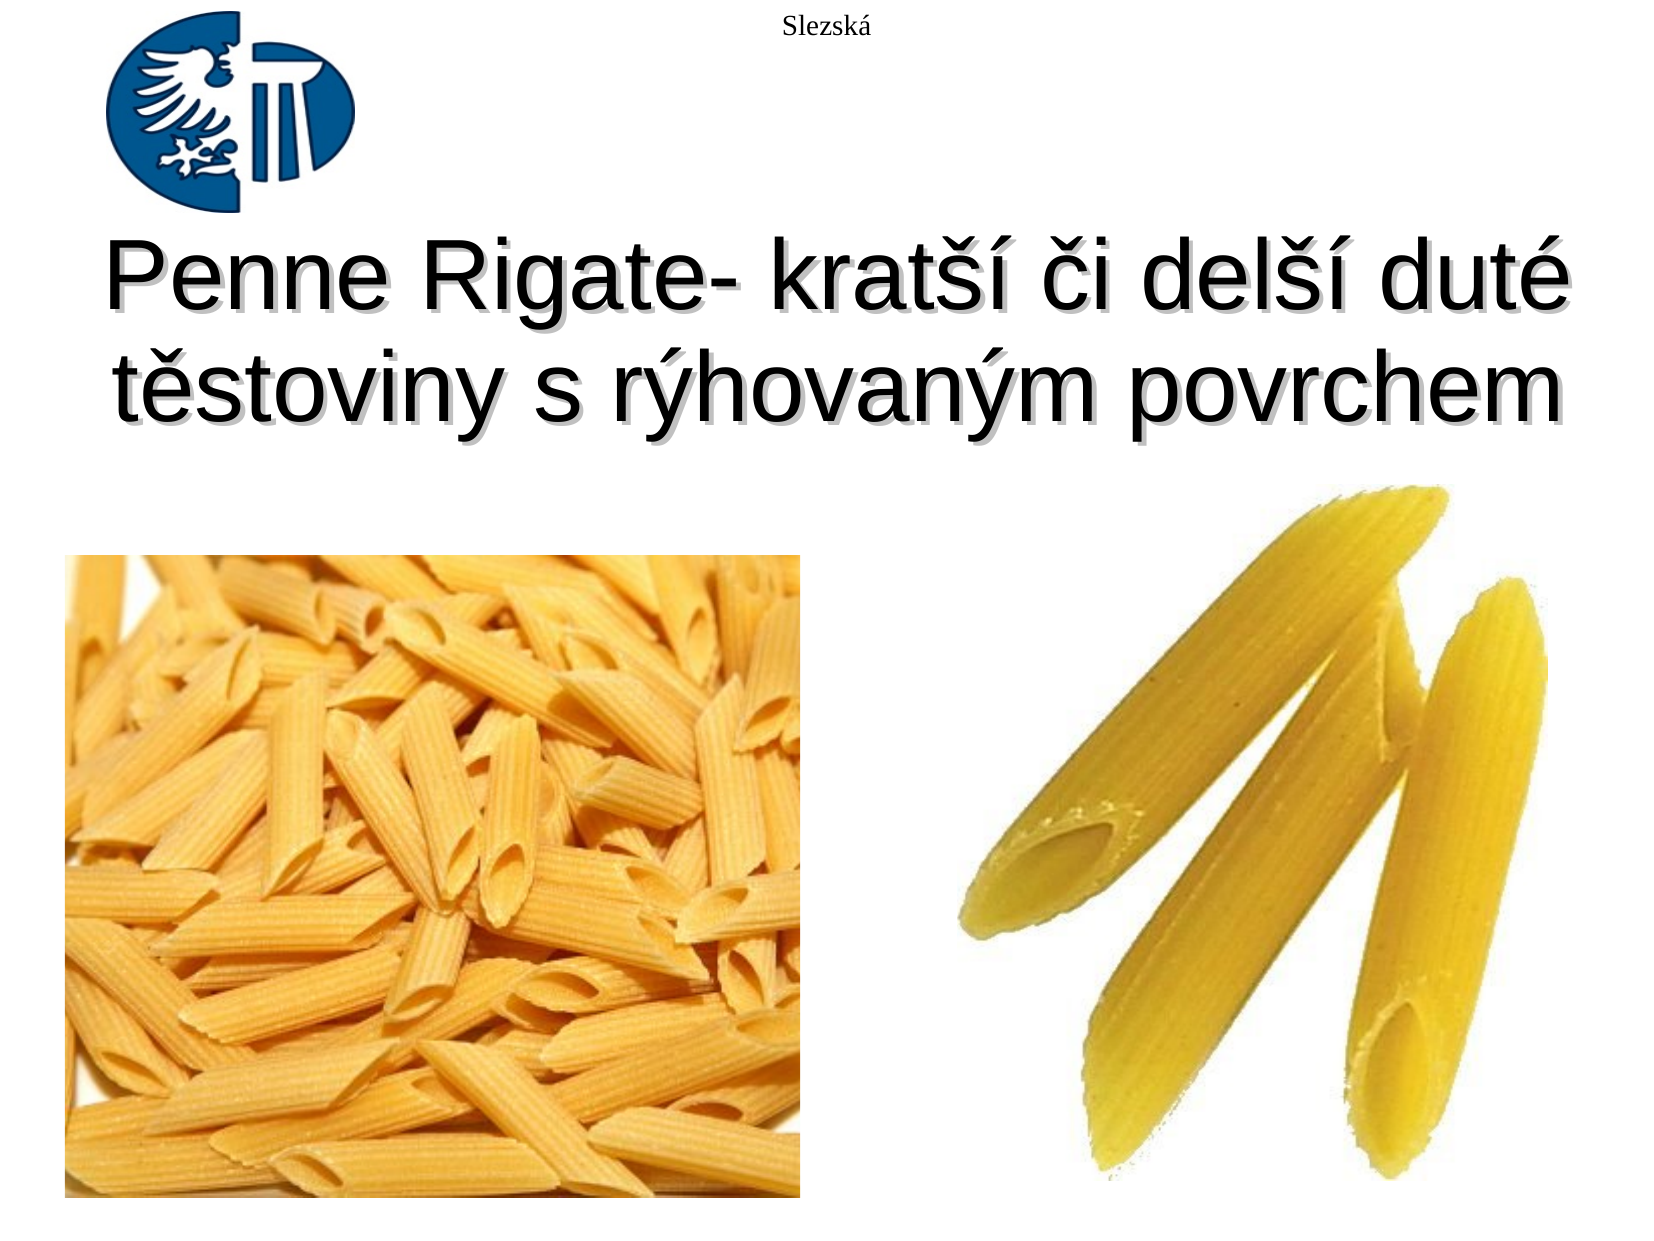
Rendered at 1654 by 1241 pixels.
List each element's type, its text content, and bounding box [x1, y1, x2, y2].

title Penne Rigate- kratší či delší duté těstoviny s rýhovaným povrchem [94, 165, 1583, 497]
picture [106, 11, 355, 165]
picture [64, 555, 801, 1198]
picture [957, 484, 1548, 1181]
